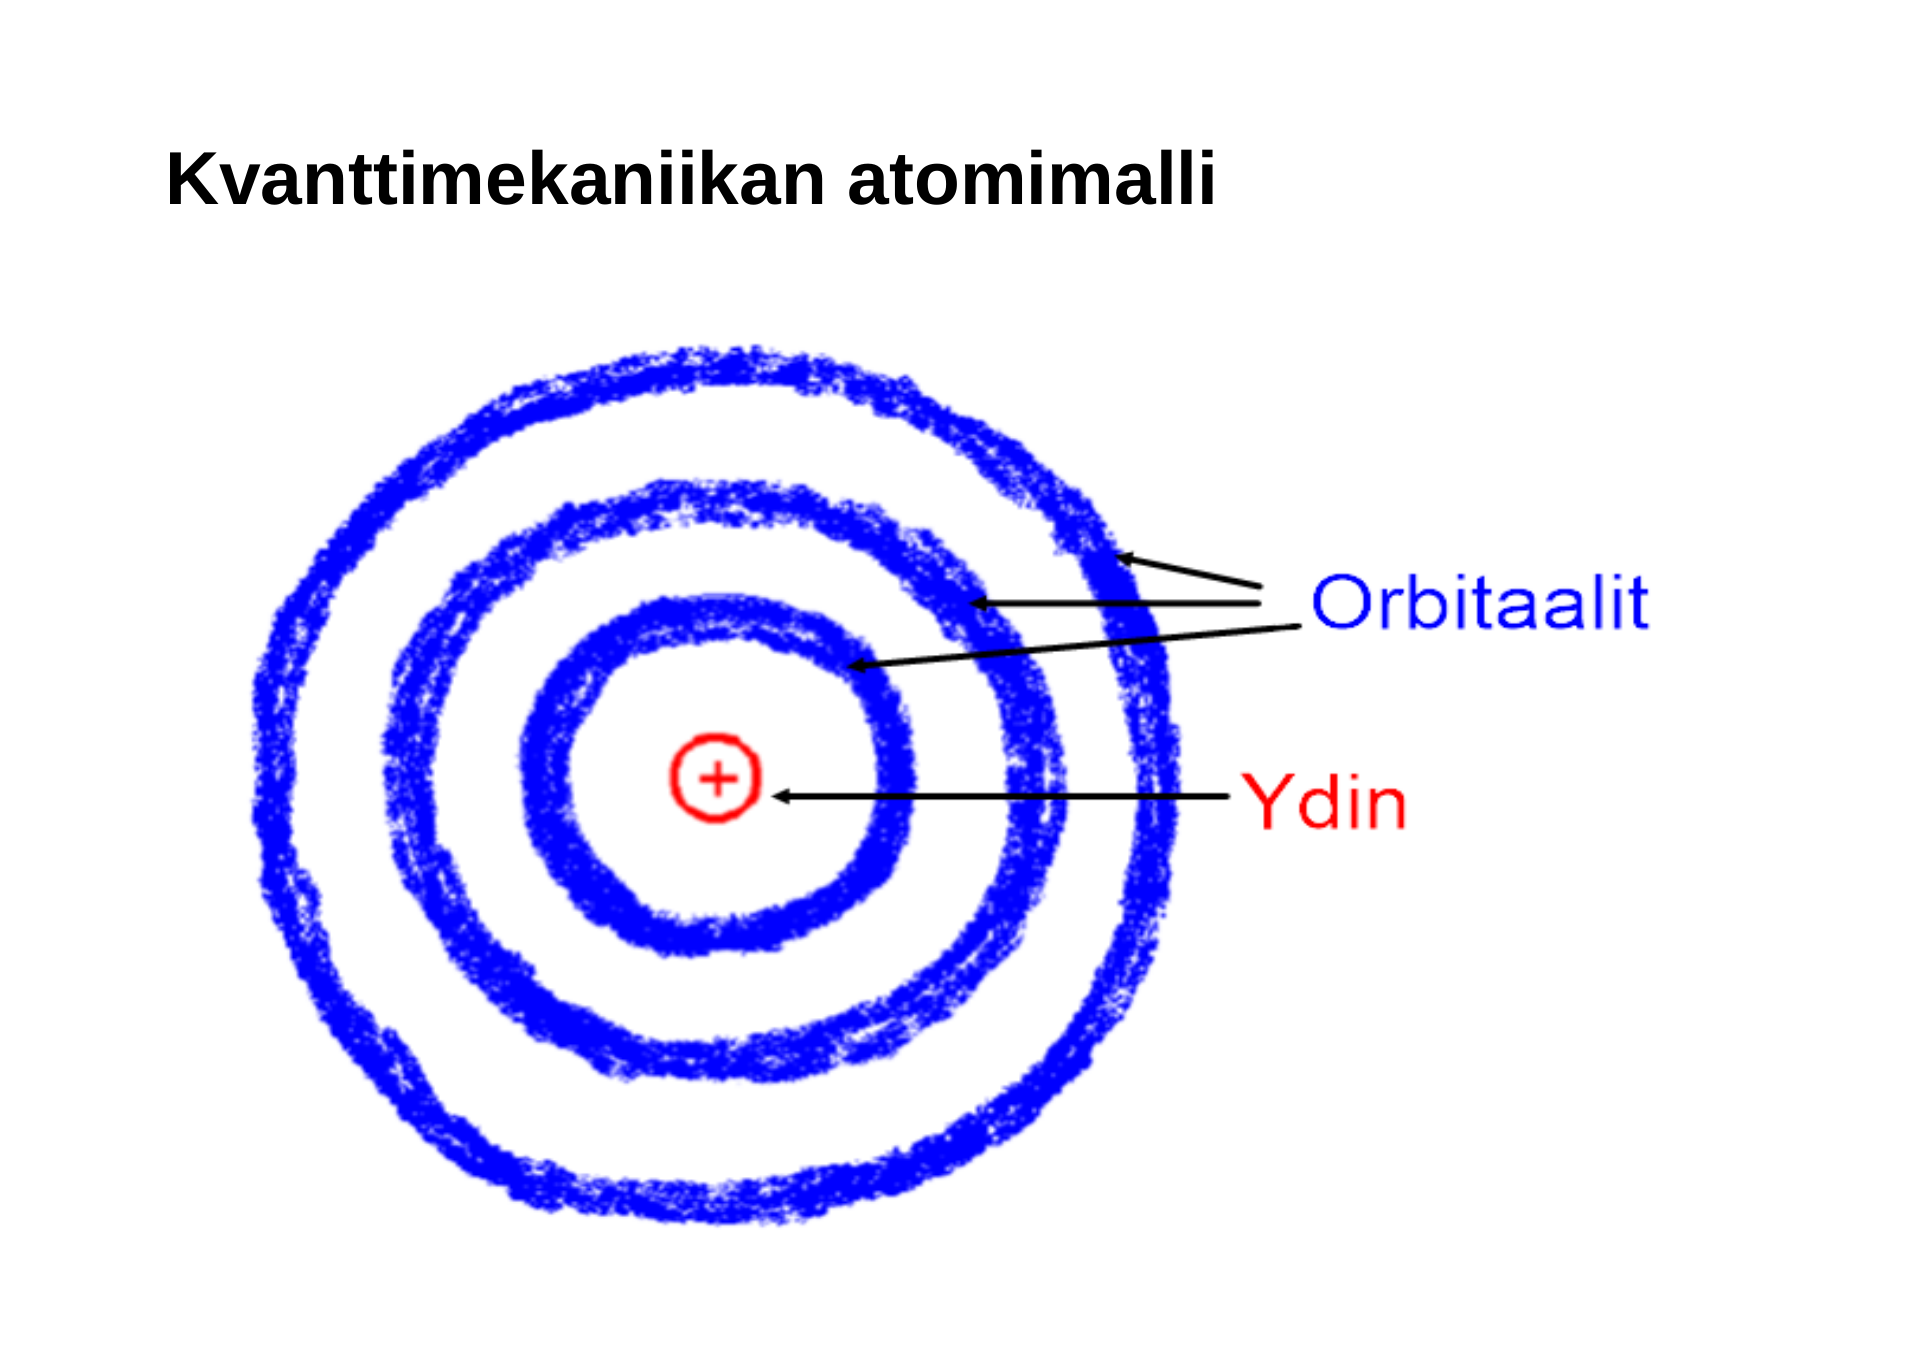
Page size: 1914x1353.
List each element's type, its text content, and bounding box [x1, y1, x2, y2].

text_box Kvanttimekaniikan atomimalli [150, 128, 1722, 245]
picture [169, 285, 1722, 1301]
